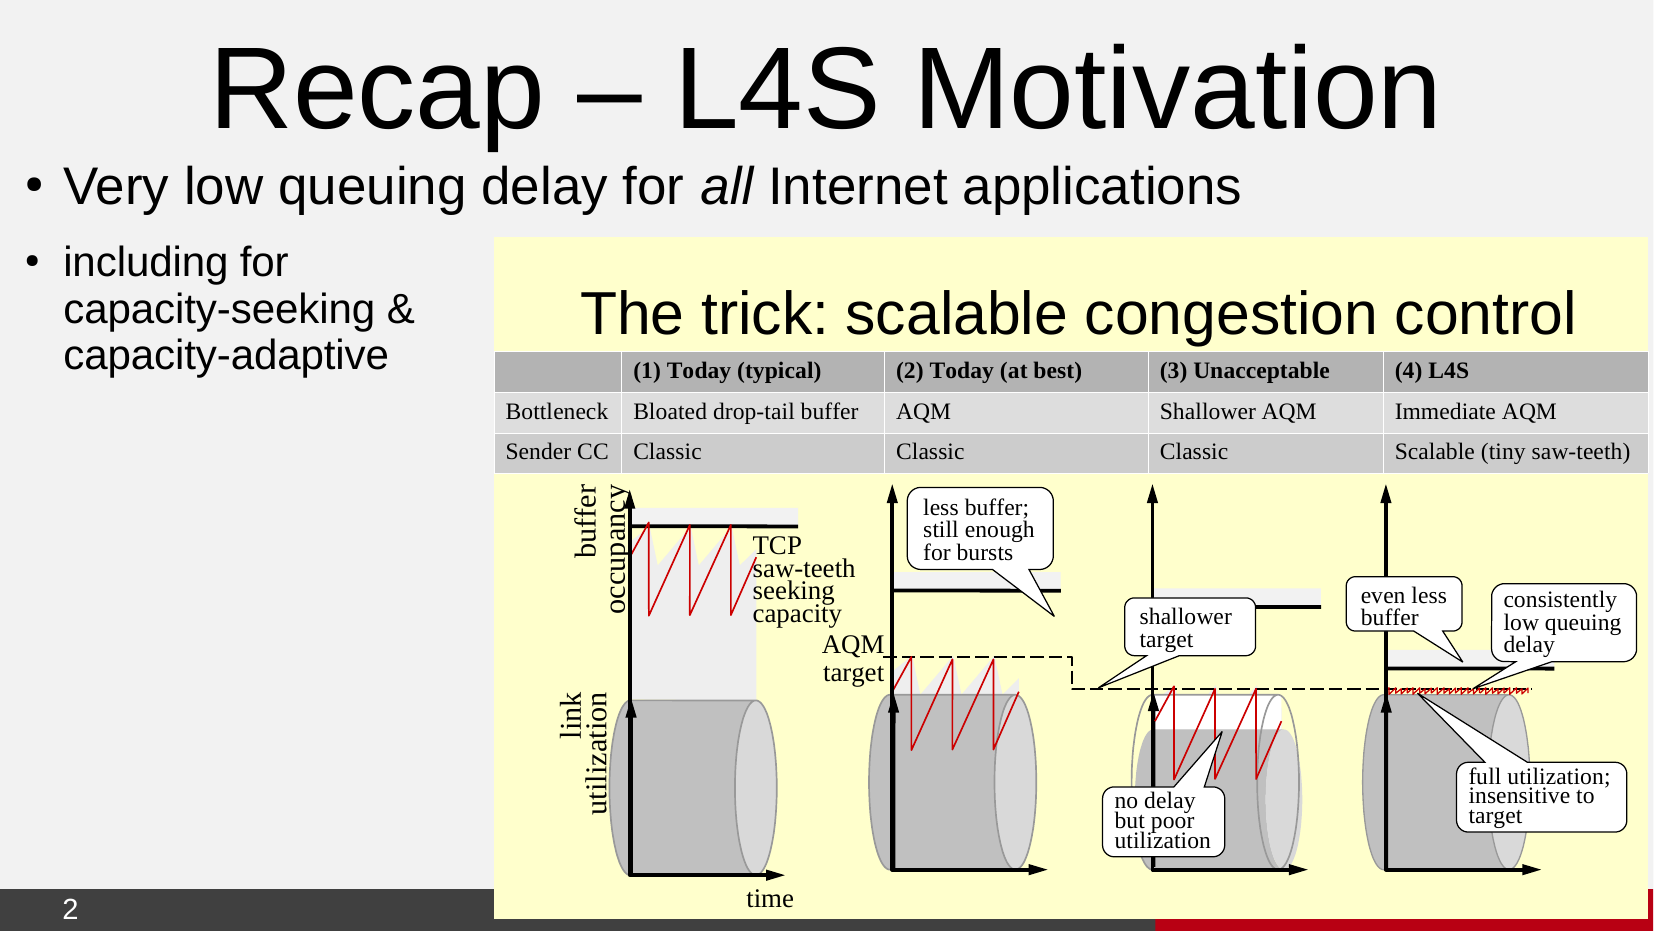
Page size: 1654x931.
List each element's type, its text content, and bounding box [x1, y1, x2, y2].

picture [493, 236, 1648, 919]
list Very low queuing delay for all Internet applications including for capacity-seeking & capacity-adaptive [12, 156, 1526, 440]
title Recap – L4S Motivation [82, 11, 1571, 167]
